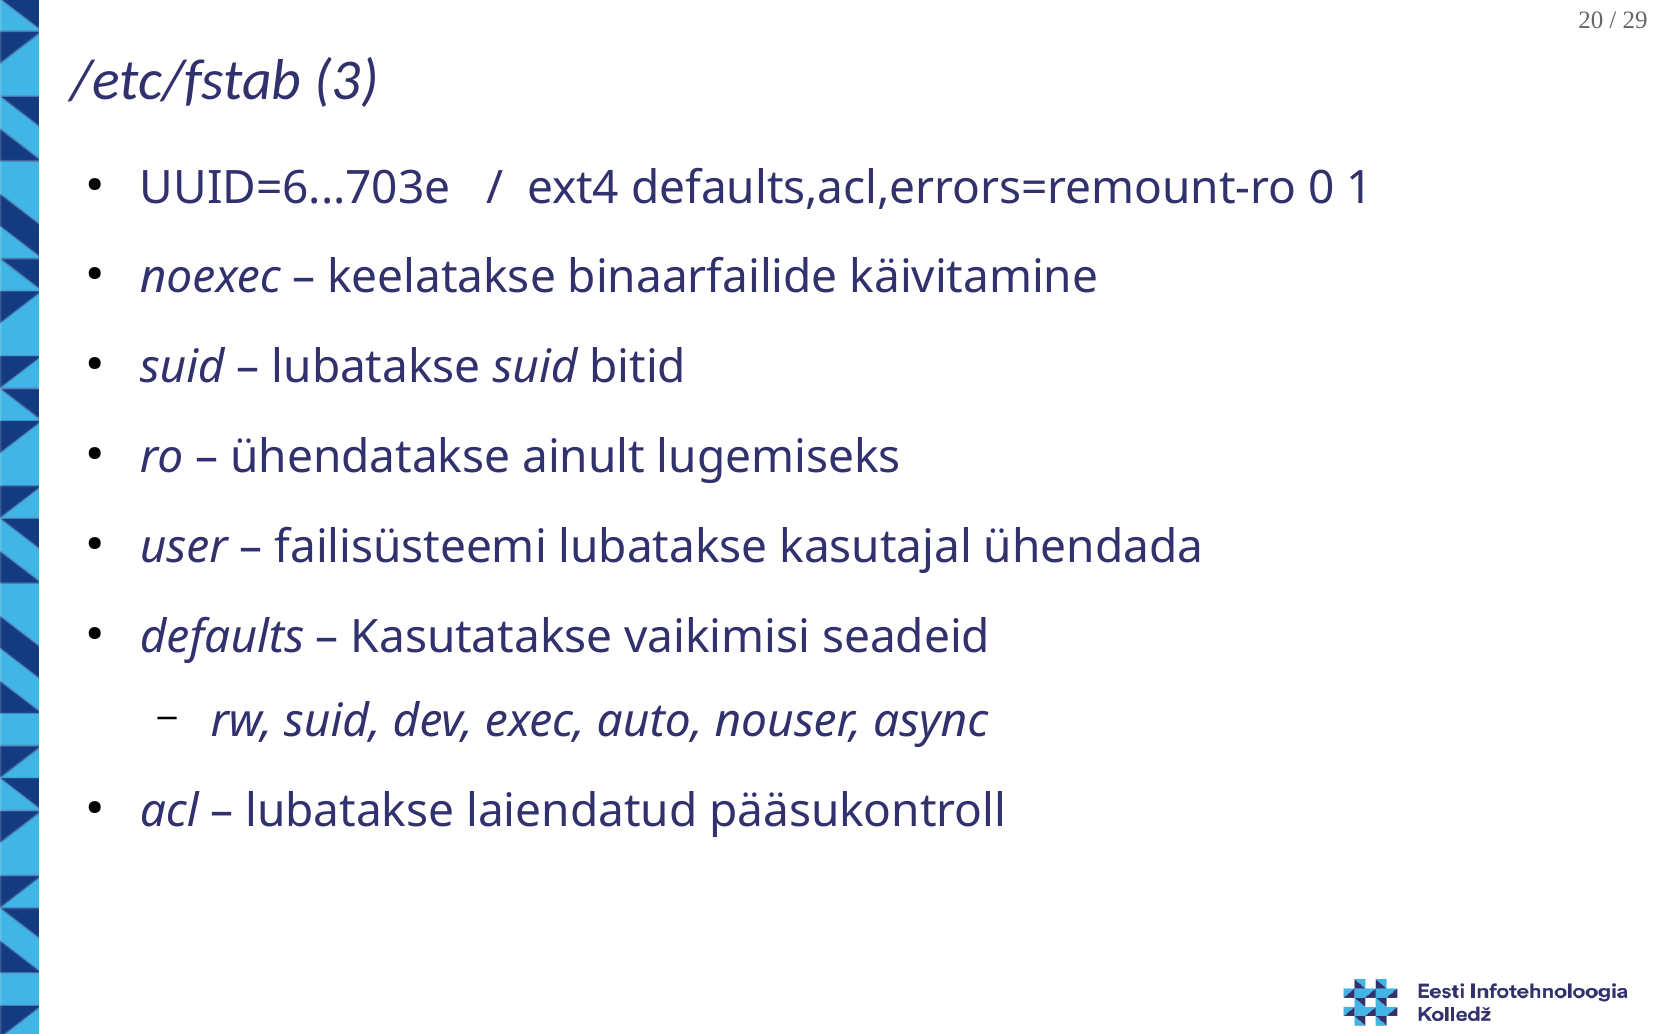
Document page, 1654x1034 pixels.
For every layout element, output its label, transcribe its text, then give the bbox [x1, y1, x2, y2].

list UUID=6...703e / ext4 defaults,acl,errors=remount-ro 0 1 noexec – keelatakse binaarfailide käivitamine suid – lubatakse suid bitid ro – ühendatakse ainult lugemiseks user – failisüsteemi lubatakse kasutajal ühendada defaults – Kasutatakse vaikimisi seadeid rw, suid, dev, exec, auto, nouser, async acl – lubatakse laiendatud pääsukontroll [68, 153, 1630, 957]
title /etc/fstab (3) [70, 41, 1630, 130]
